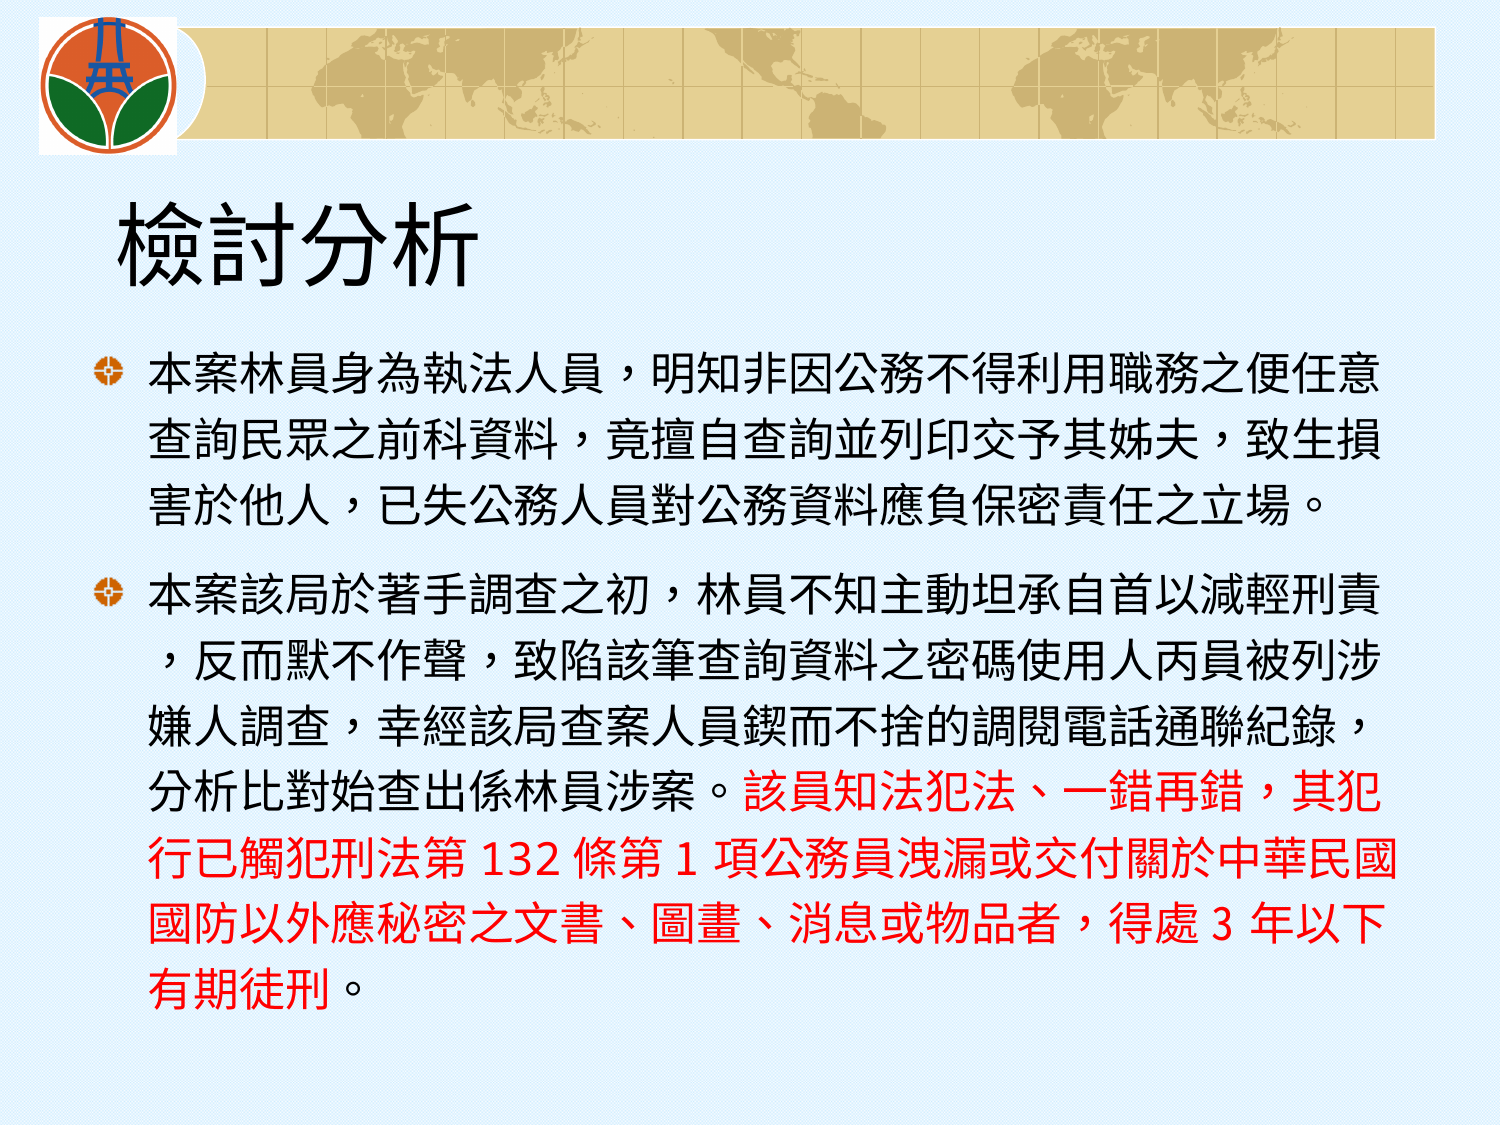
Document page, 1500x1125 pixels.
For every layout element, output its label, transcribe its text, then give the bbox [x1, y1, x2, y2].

list 本案林員身為執法人員，明知非因公務不得利用職務之便任意查詢民眾之前科資料，竟擅自查詢並列印交予其姊夫，致生損害於他人，已失公務人員對公務資料應負保密責任之立場。 本案該局於著手調查之初，林員不知主動坦承自首以減輕刑責，反而默不作聲，致陷該筆查詢資料之密碼使用人丙員被列涉嫌人調查，幸經該局查案人員鍥而不捨的調閱電話通聯紀錄，分析比對始查出係林員涉案。該員知法犯法、一錯再錯，其犯行已觸犯刑法第132條第1項公務員洩漏或交付關於中華民國國防以外應秘密之文書、圖畫、消息或物品者，得處3年以下有期徒刑。 [76, 326, 1424, 1095]
picture [0, 0, 1500, 1125]
title 檢討分析 [100, 148, 1376, 326]
